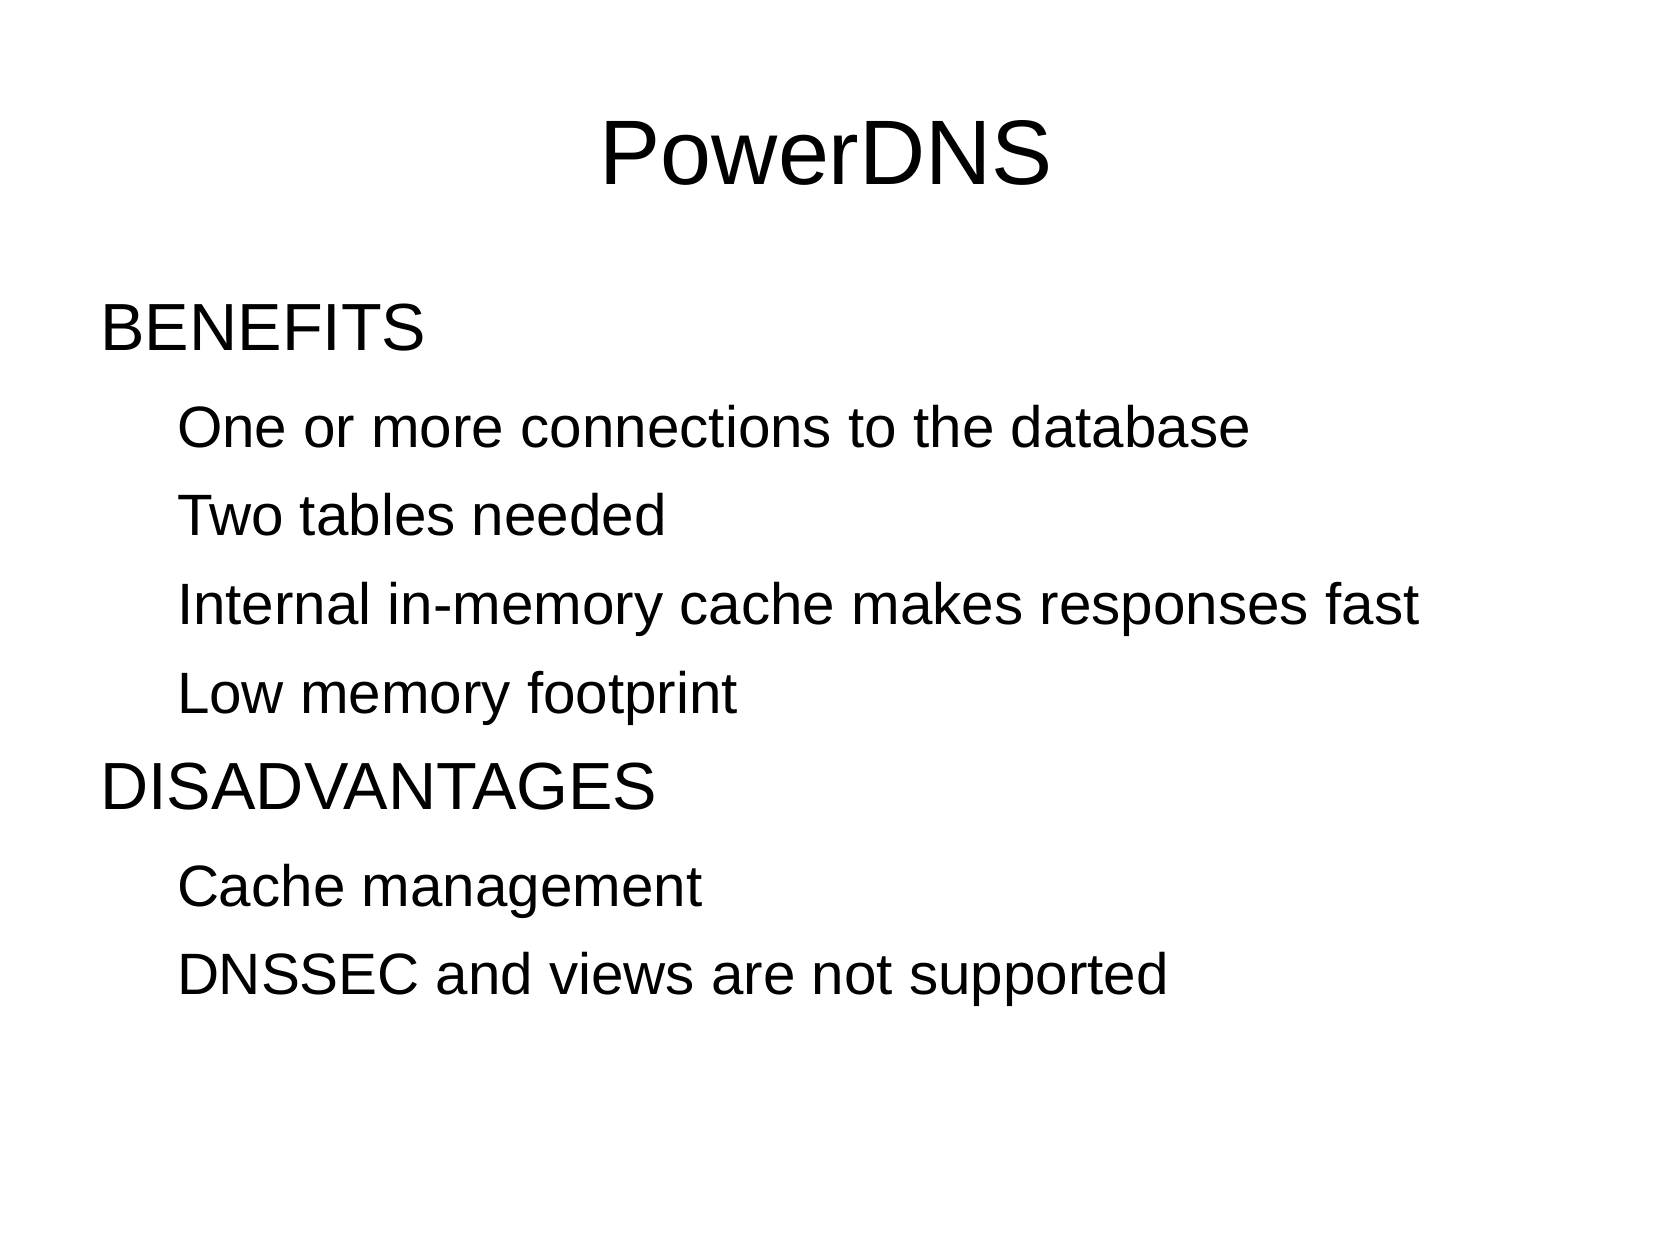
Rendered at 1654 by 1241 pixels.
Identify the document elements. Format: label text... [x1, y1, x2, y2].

title PowerDNS [82, 56, 1571, 250]
list BENEFITS One or more connections to the database Two tables needed Internal in-memory cache makes responses fast Low memory footprint DISADVANTAGES Cache management DNSSEC and views are not supported [82, 290, 1571, 1094]
